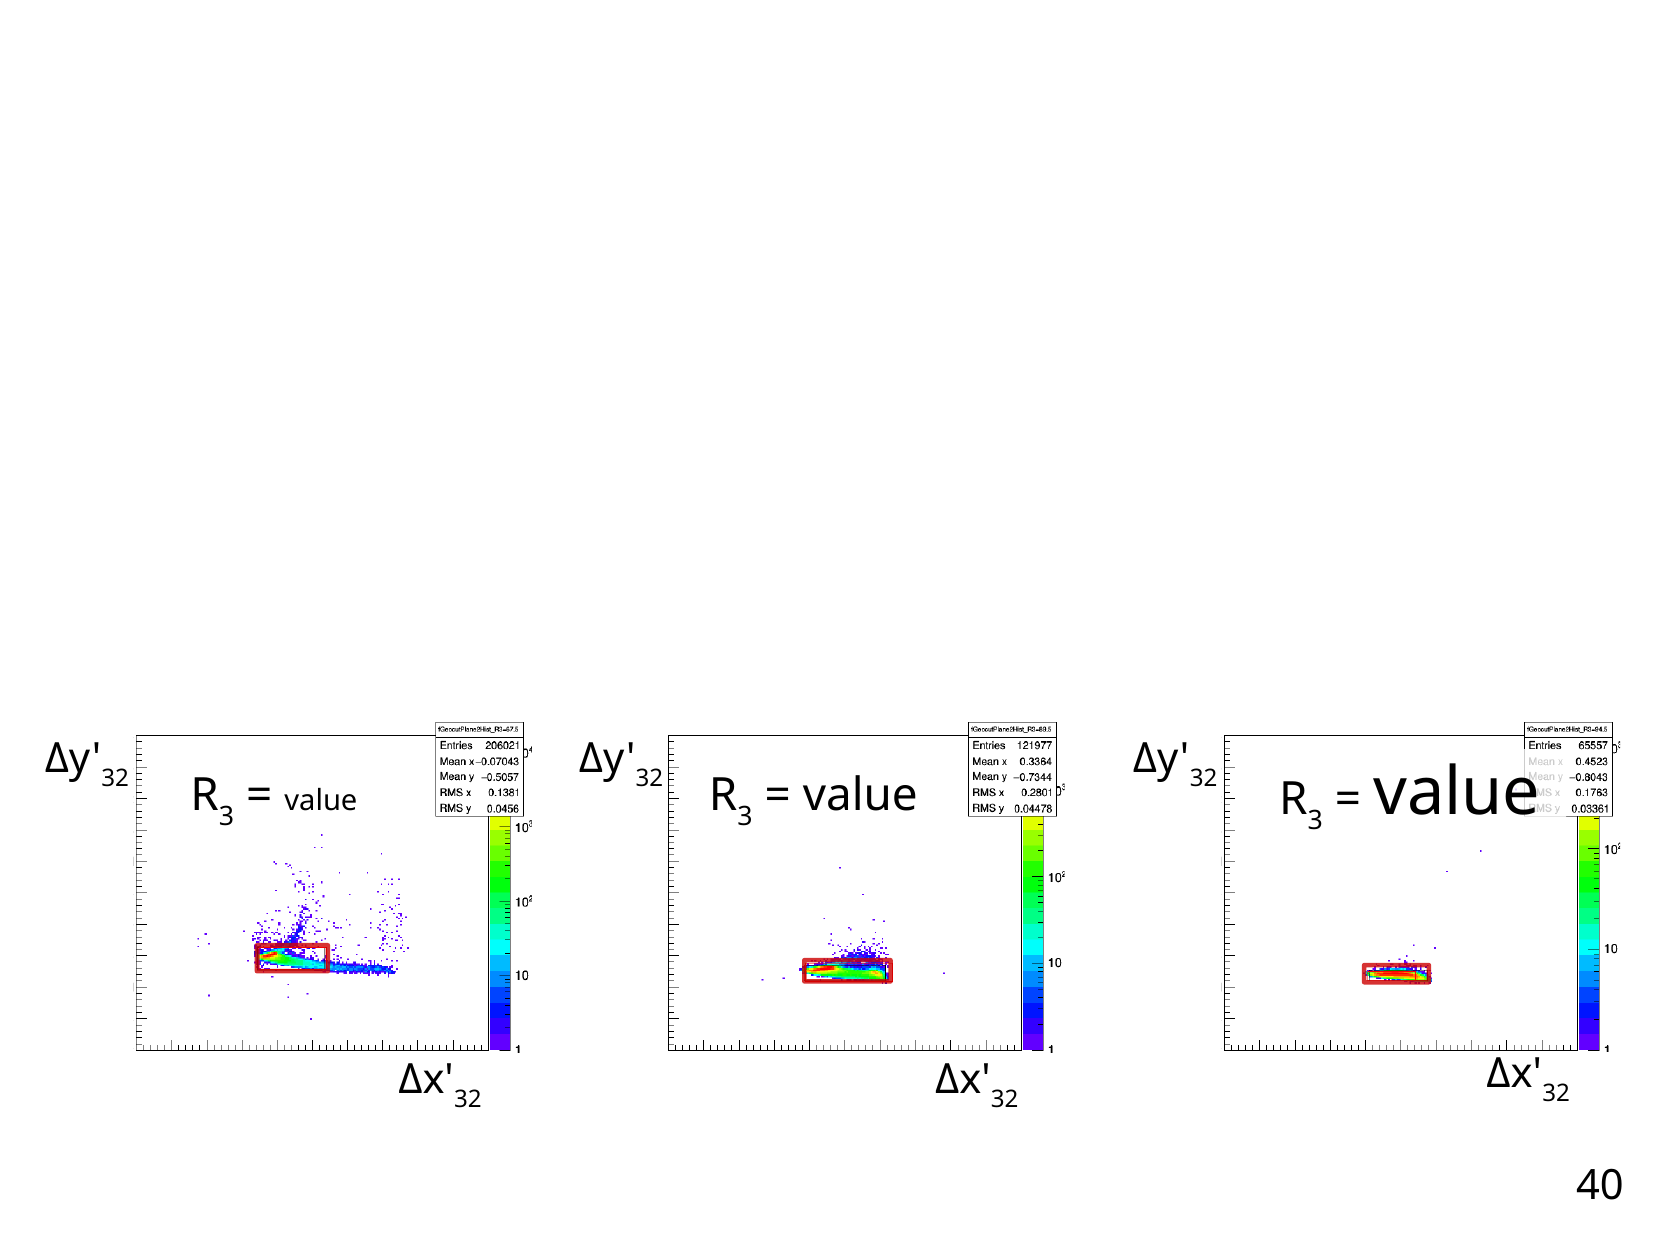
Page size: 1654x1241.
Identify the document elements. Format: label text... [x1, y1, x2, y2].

picture [666, 720, 1065, 1053]
picture [133, 720, 532, 1053]
text_box Δy'32 [564, 720, 722, 866]
text_box Δx'32 [1471, 1035, 1585, 1120]
text_box Δy'32 [30, 720, 188, 866]
text_box R3 = value [722, 754, 955, 846]
text_box R3 = value [188, 754, 388, 846]
text_box Δx'32 [920, 1041, 1034, 1126]
picture [1221, 720, 1621, 1052]
text_box R3 = value [1276, 749, 1567, 832]
text_box Δx'32 [383, 1041, 501, 1126]
text_box Δy'32 [1118, 720, 1276, 866]
